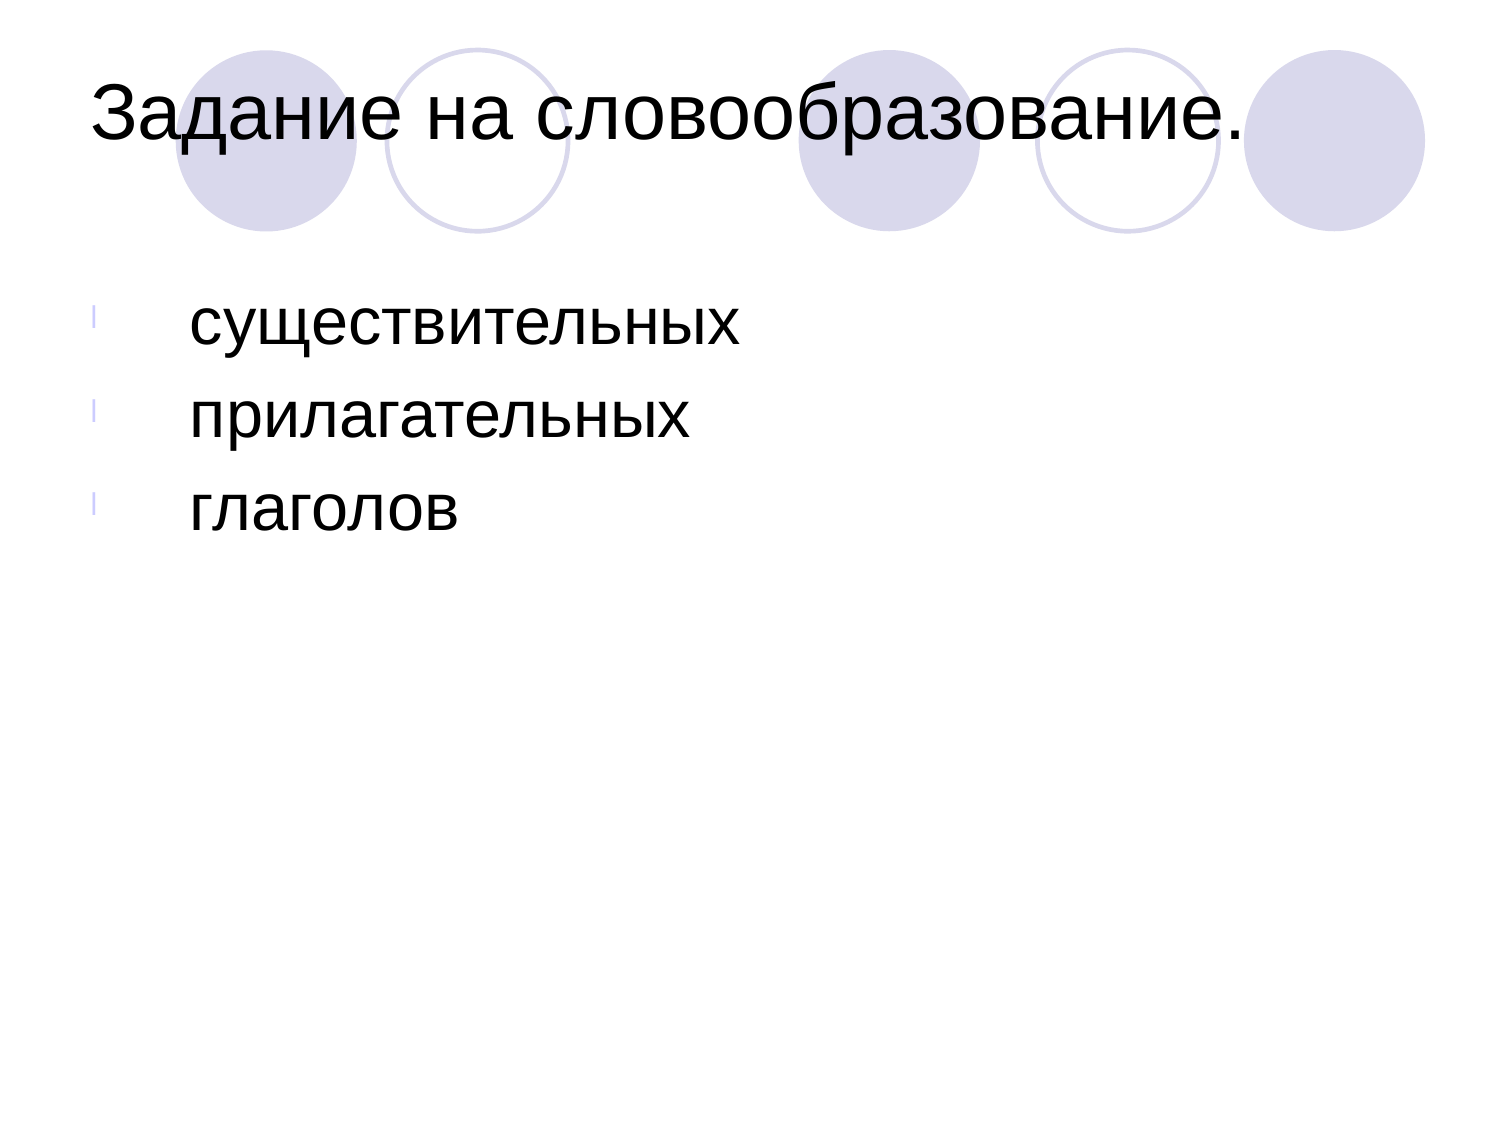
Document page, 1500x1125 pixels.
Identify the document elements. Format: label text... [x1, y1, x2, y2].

list существительных прилагательных глаголов [75, 262, 1425, 1006]
title Задание на словообразование. [75, 45, 1425, 233]
